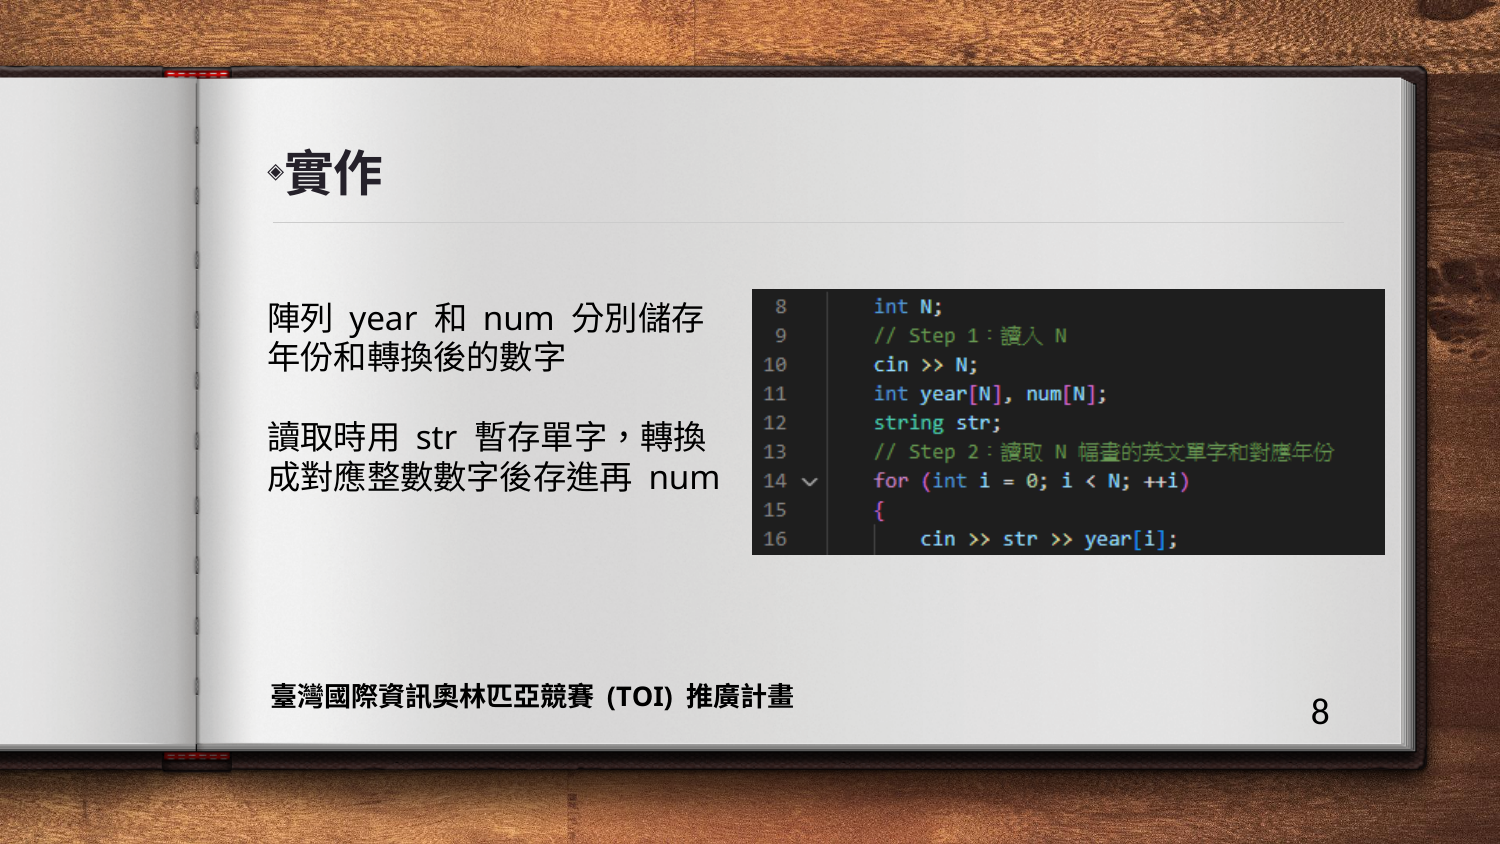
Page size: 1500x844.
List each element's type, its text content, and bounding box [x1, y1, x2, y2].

text_box [1295, 672, 1386, 737]
picture [752, 289, 1385, 555]
list 實作 [252, 126, 1194, 216]
text_box 陣列 year 和 num 分別儲存年份和轉換後的數字 讀取時用 str 暫存單字，轉換成對應整數數字後存進再 num [252, 289, 751, 507]
